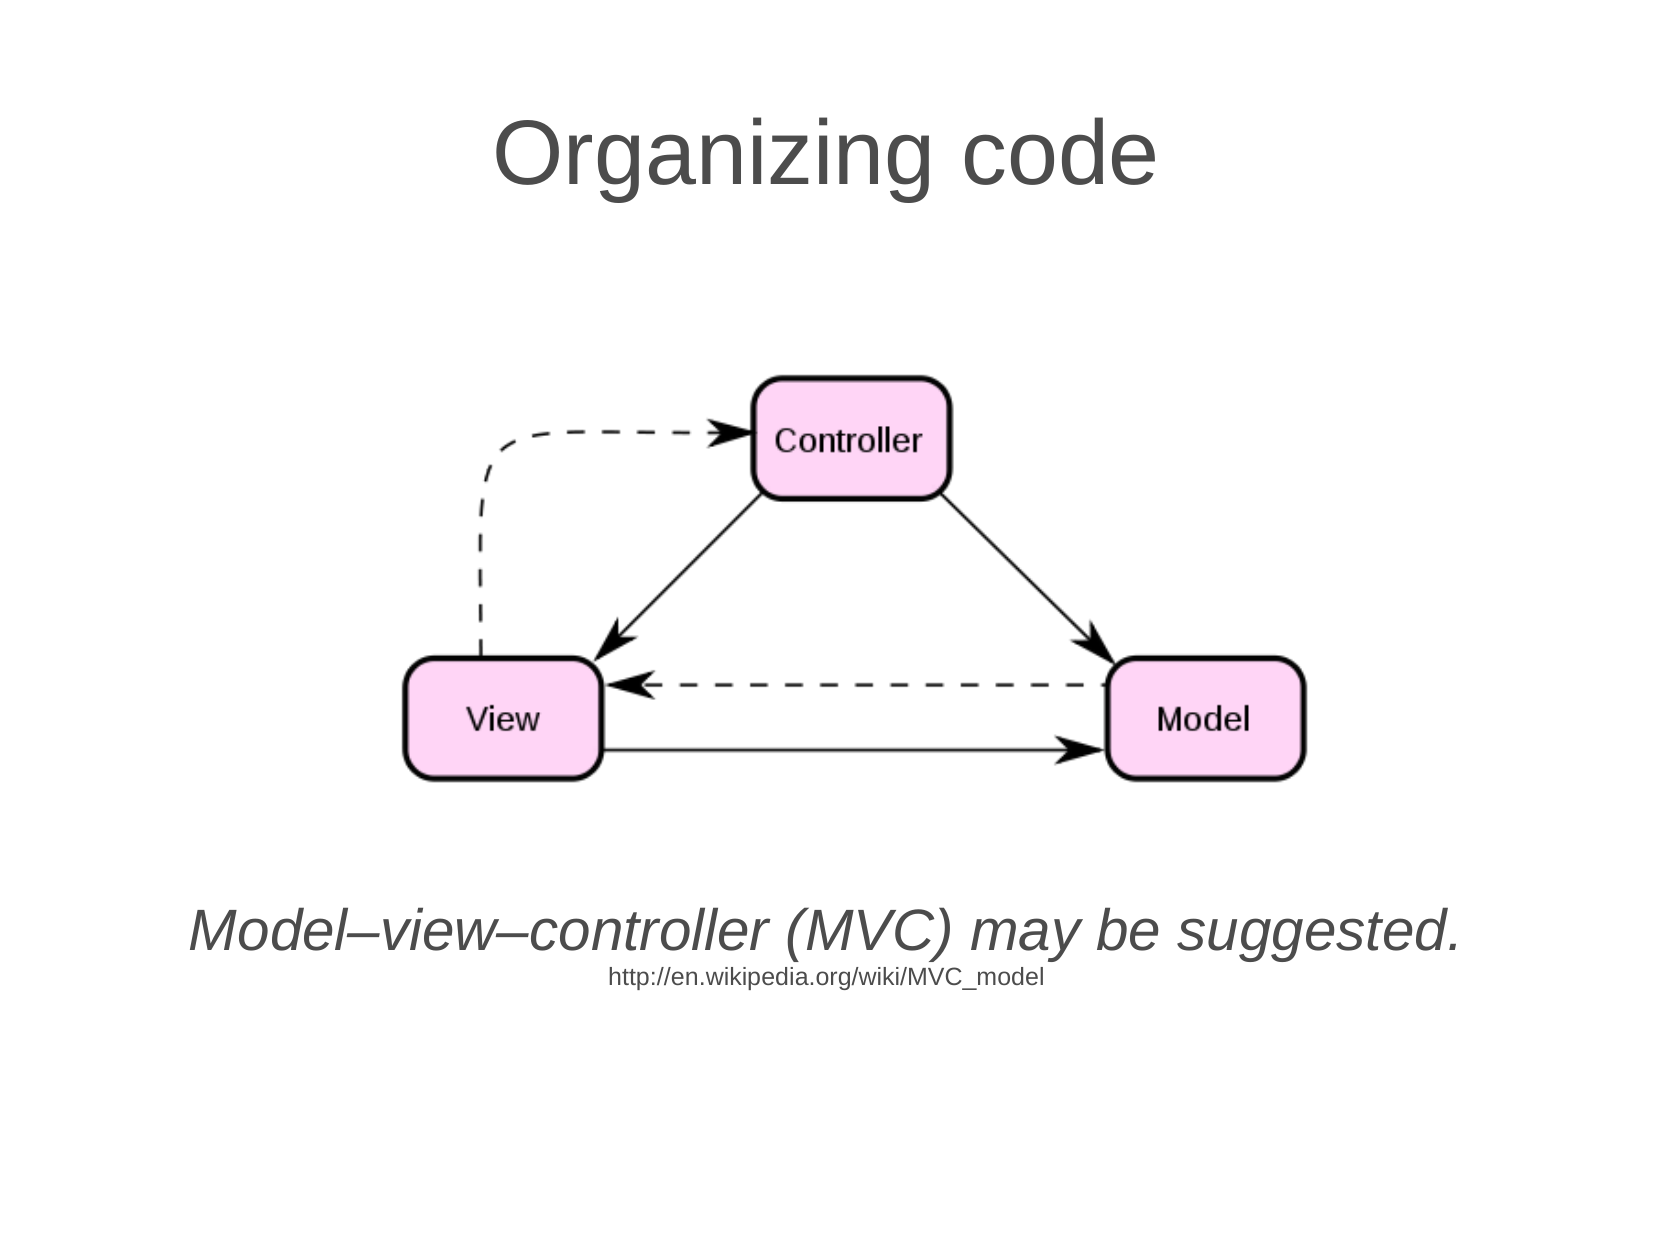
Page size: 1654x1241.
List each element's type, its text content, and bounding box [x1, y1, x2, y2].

picture [397, 370, 1313, 788]
title Organizing code [82, 56, 1571, 250]
subtitle Model–view–controller (MVC) may be suggested. http://en.wikipedia.org/wiki/MVC_model [82, 787, 1571, 1102]
